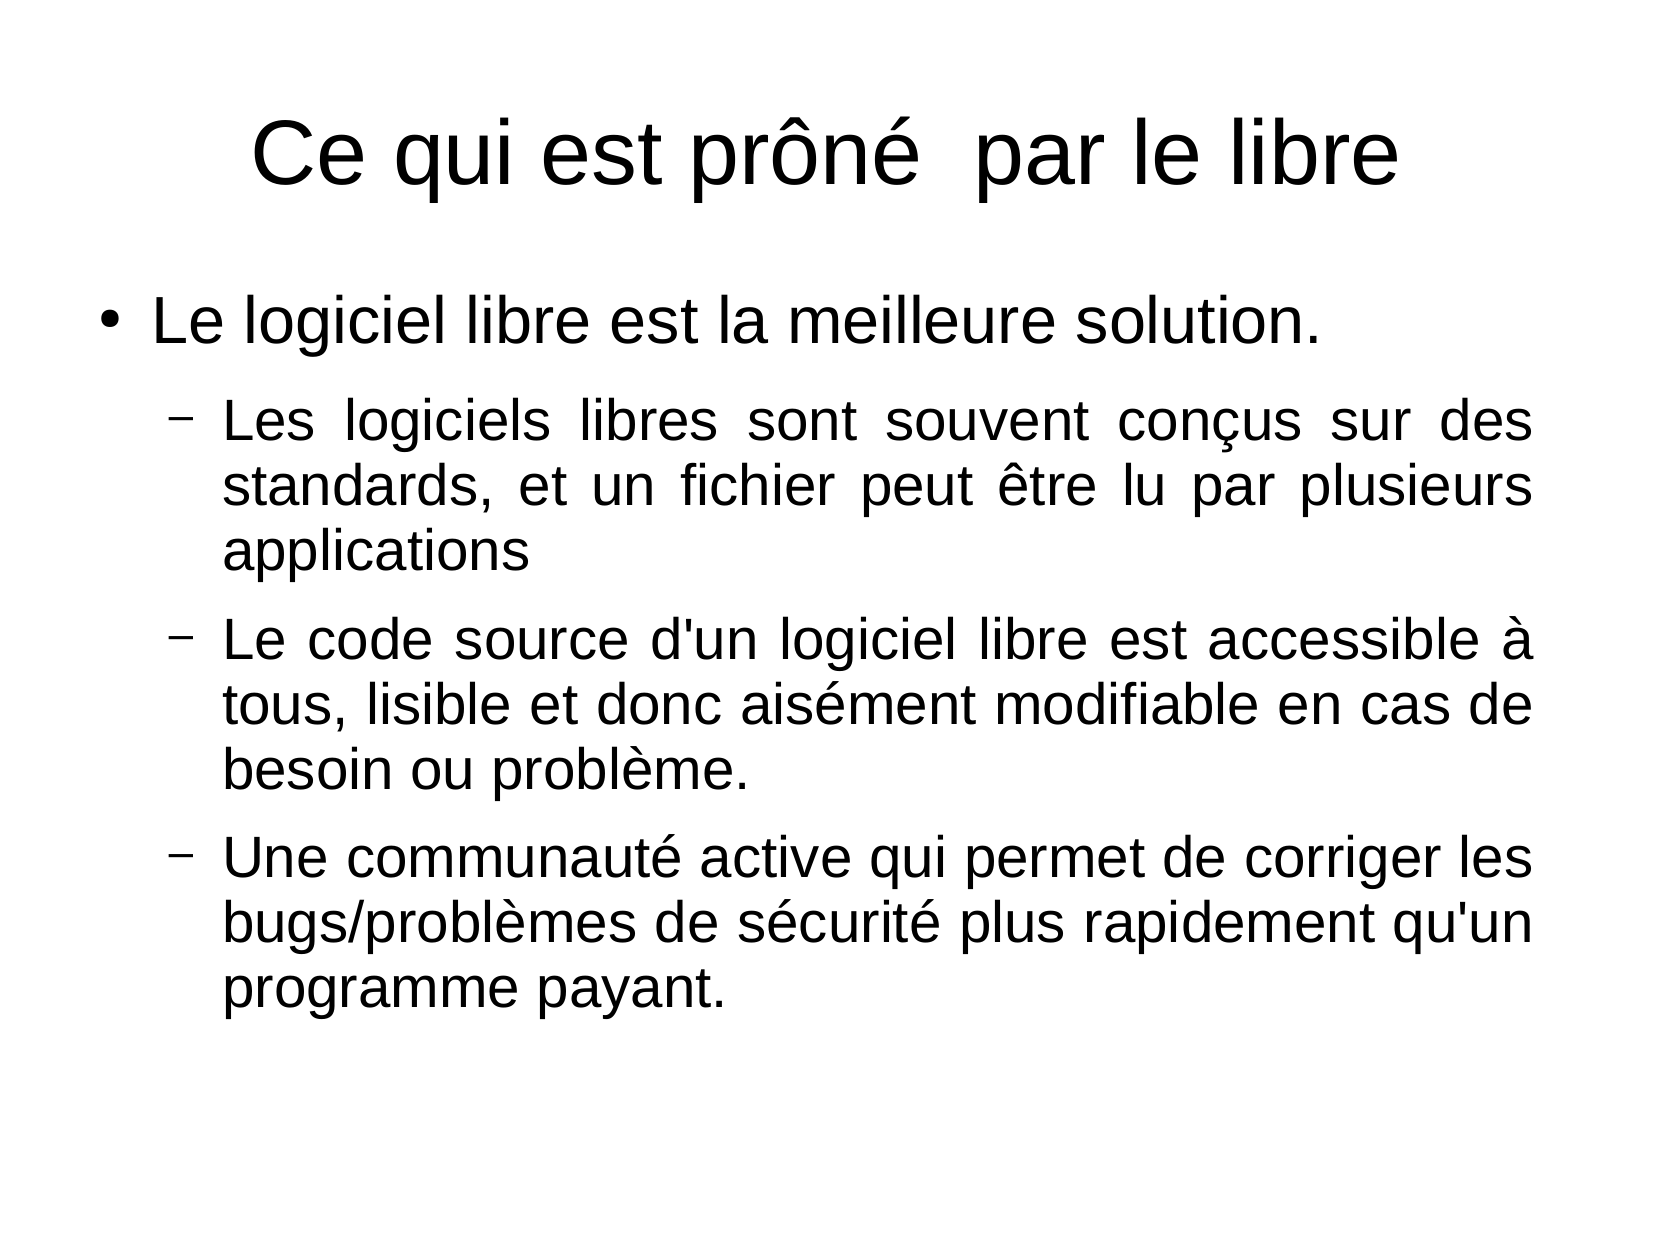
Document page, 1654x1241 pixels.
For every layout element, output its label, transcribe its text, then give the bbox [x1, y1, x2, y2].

title Ce qui est prôné par le libre [82, 49, 1571, 257]
list Le logiciel libre est la meilleure solution. Les logiciels libres sont souvent conçus sur des standards, et un fichier peut être lu par plusieurs applications Le code source d'un logiciel libre est accessible à tous, lisible et donc aisément modifiable en cas de besoin ou problème. Une communauté active qui permet de corriger les bugs/problèmes de sécurité plus rapidement qu'un programme payant. [80, 283, 1536, 1003]
